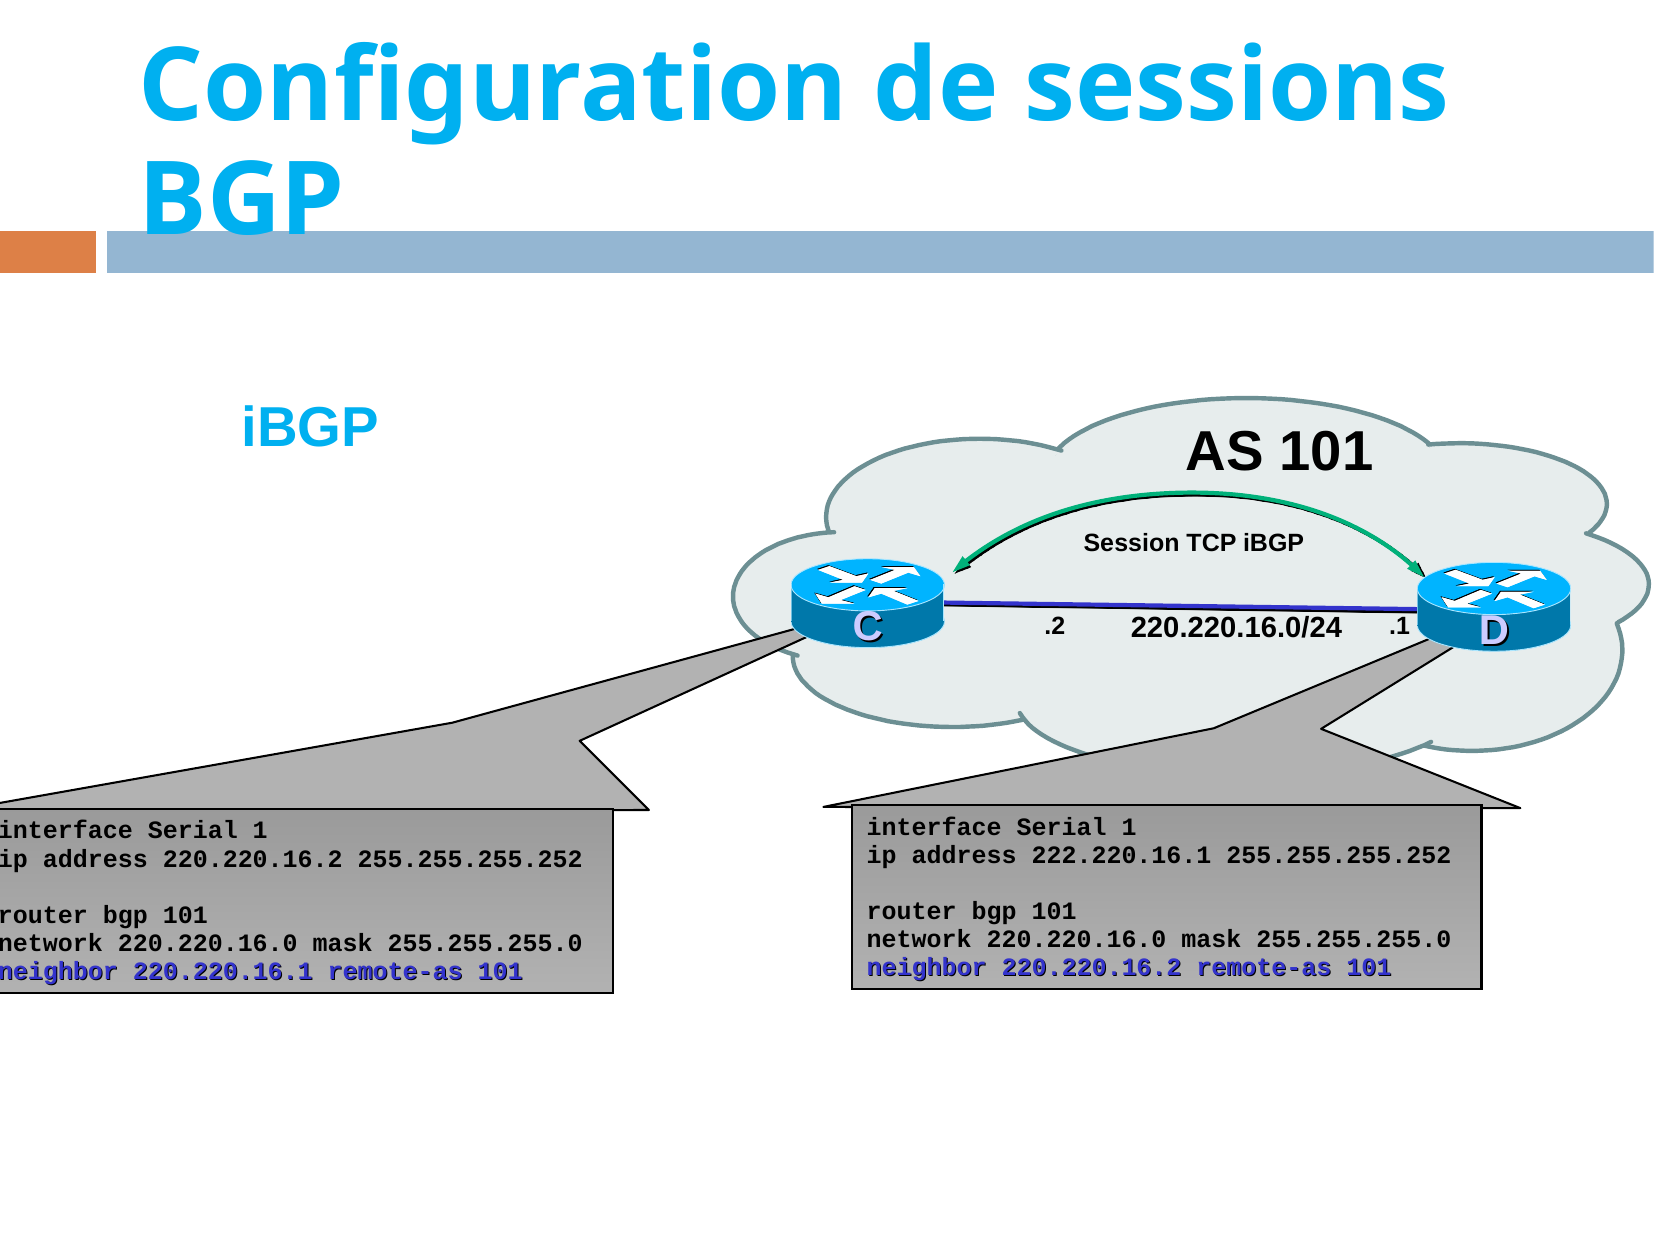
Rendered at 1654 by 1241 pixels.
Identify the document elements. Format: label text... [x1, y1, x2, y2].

text_box 220.220.16.0/24 [1115, 603, 1358, 652]
text_box interface Serial 1 ip address 222.220.16.1 255.255.255.252 router bgp 101 network 220.220.16.0 mask 255.255.255.0 neighbor 220.220.16.2 remote-as 101 [851, 805, 1482, 990]
text_box .1 [1374, 604, 1426, 648]
text_box C [852, 603, 883, 650]
text_box iBGP [152, 396, 469, 459]
picture [1446, 570, 1493, 586]
text_box interface Serial 1 ip address 220.220.16.2 255.255.255.252 router bgp 101 network 220.220.16.0 mask 255.255.255.0 neighbor 220.220.16.1 remote-as 101 [0, 808, 613, 994]
text_box .2 [1029, 604, 1080, 648]
picture [1499, 571, 1544, 586]
picture [1443, 591, 1490, 607]
text_box Session TCP iBGP [1046, 521, 1342, 565]
text_box D [1479, 607, 1509, 654]
text_box [823, 648, 1521, 809]
picture [728, 395, 1654, 779]
text_box AS 101 [1151, 421, 1409, 483]
picture [1496, 592, 1543, 607]
title Configuration de sessions BGP [123, 21, 1530, 182]
text_box [0, 629, 791, 811]
